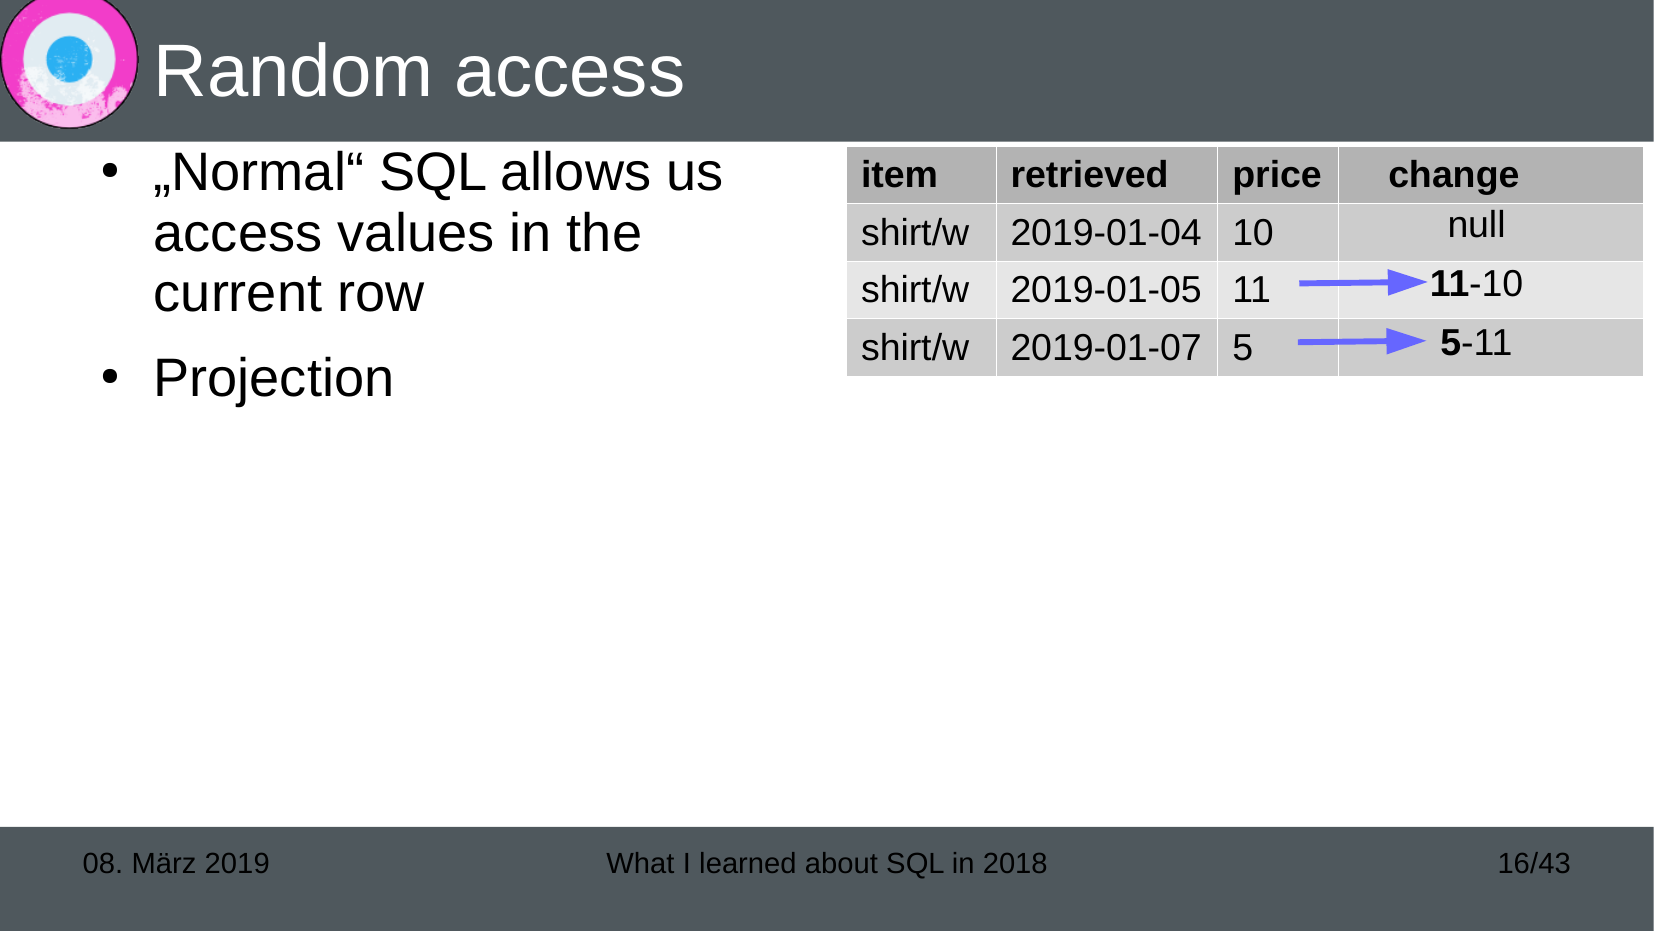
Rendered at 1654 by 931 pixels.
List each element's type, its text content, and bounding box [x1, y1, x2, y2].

title Random access [153, 5, 1654, 136]
table_cell 11 [1218, 262, 1338, 318]
picture [0, 0, 228, 148]
table_cell 2019-01-05 [997, 262, 1217, 318]
table_cell 2019-01-07 [997, 319, 1217, 376]
table_cell [1339, 319, 1643, 376]
table_cell shirt/w [847, 204, 996, 261]
text_box 11-10 [1393, 259, 1560, 308]
list „Normal“ SQL allows us access values in the current row Projection [82, 141, 809, 815]
table_header change [1339, 147, 1643, 203]
table_cell [1339, 319, 1393, 338]
table_cell [1339, 262, 1393, 279]
table_cell shirt/w [847, 262, 996, 318]
table_cell 2019-01-04 [997, 204, 1217, 261]
table_cell 10 [1218, 204, 1338, 261]
table_cell [1339, 262, 1643, 318]
table_header price [1218, 147, 1338, 203]
table_cell 5 [1218, 319, 1338, 376]
table_header item [847, 147, 996, 203]
table_header retrieved [997, 147, 1217, 203]
table_cell shirt/w [847, 319, 996, 376]
text_box null [1393, 200, 1560, 248]
table_cell [1339, 204, 1643, 261]
text_box 5-11 [1393, 318, 1560, 367]
